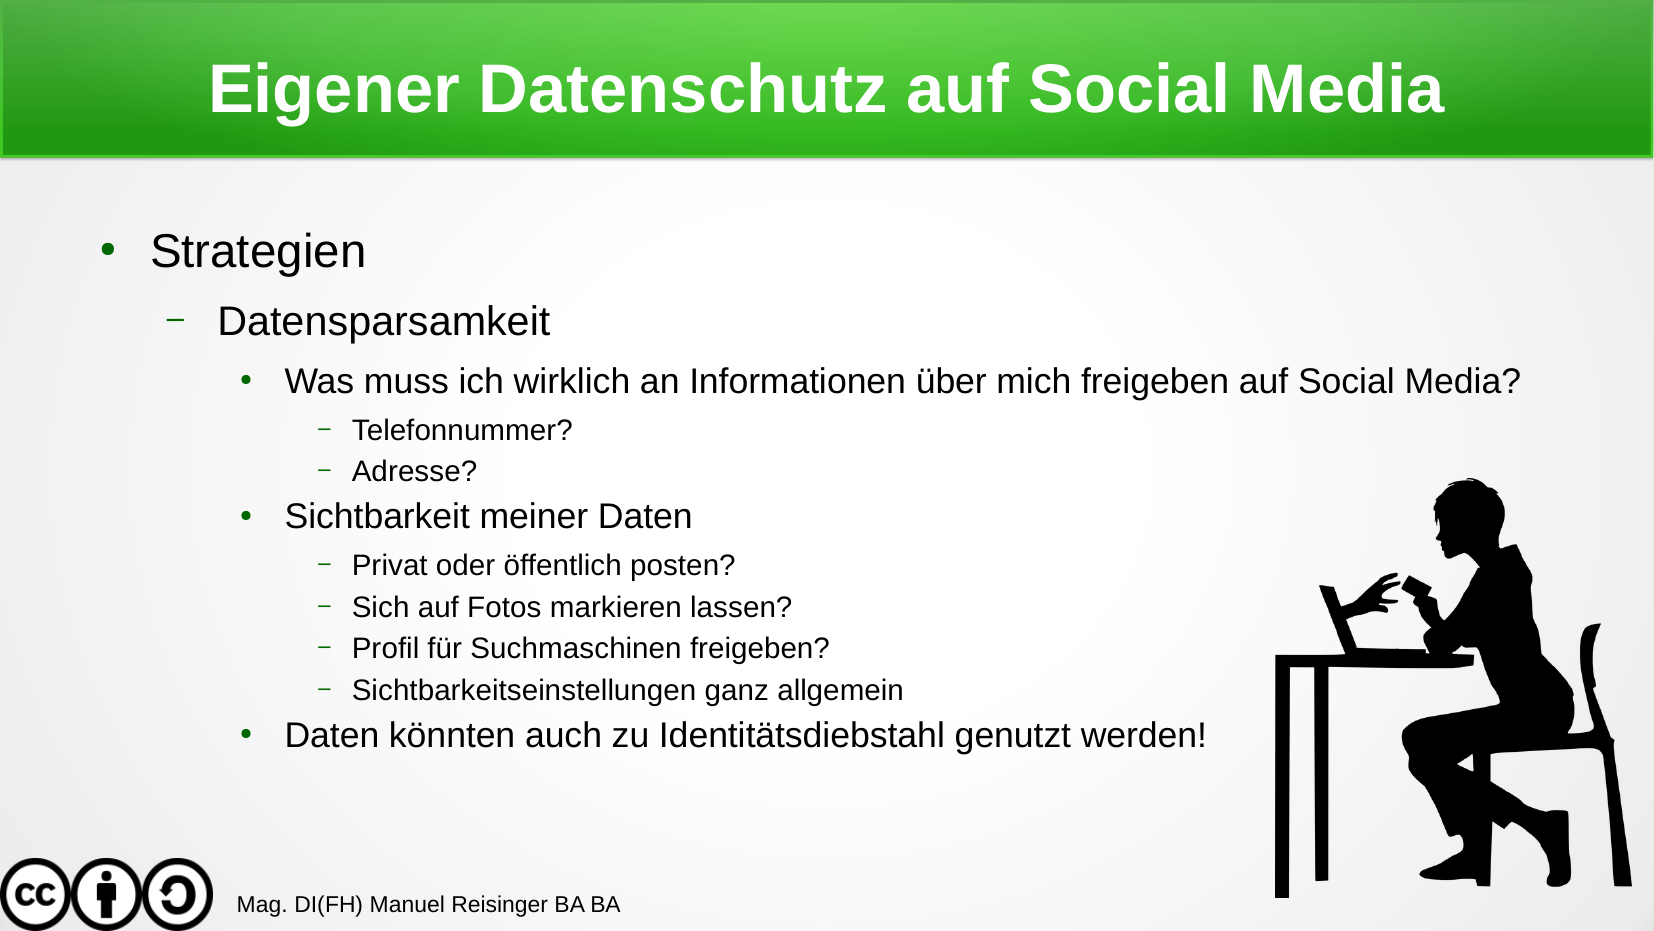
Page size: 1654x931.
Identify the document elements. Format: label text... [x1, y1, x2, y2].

picture [1275, 478, 1632, 898]
list Strategien Datensparsamkeit Was muss ich wirklich an Informationen über mich freigeben auf Social Media? Telefonnummer? Adresse? Sichtbarkeit meiner Daten Privat oder öffentlich posten? Sich auf Fotos markieren lassen? Profil für Suchmaschinen freigeben? Sichtbarkeitseinstellungen ganz allgemein Daten könnten auch zu Identitätsdiebstahl genutzt werden! [82, 224, 1571, 764]
title Eigener Datenschutz auf Social Media [82, 35, 1571, 142]
picture [0, 858, 213, 931]
